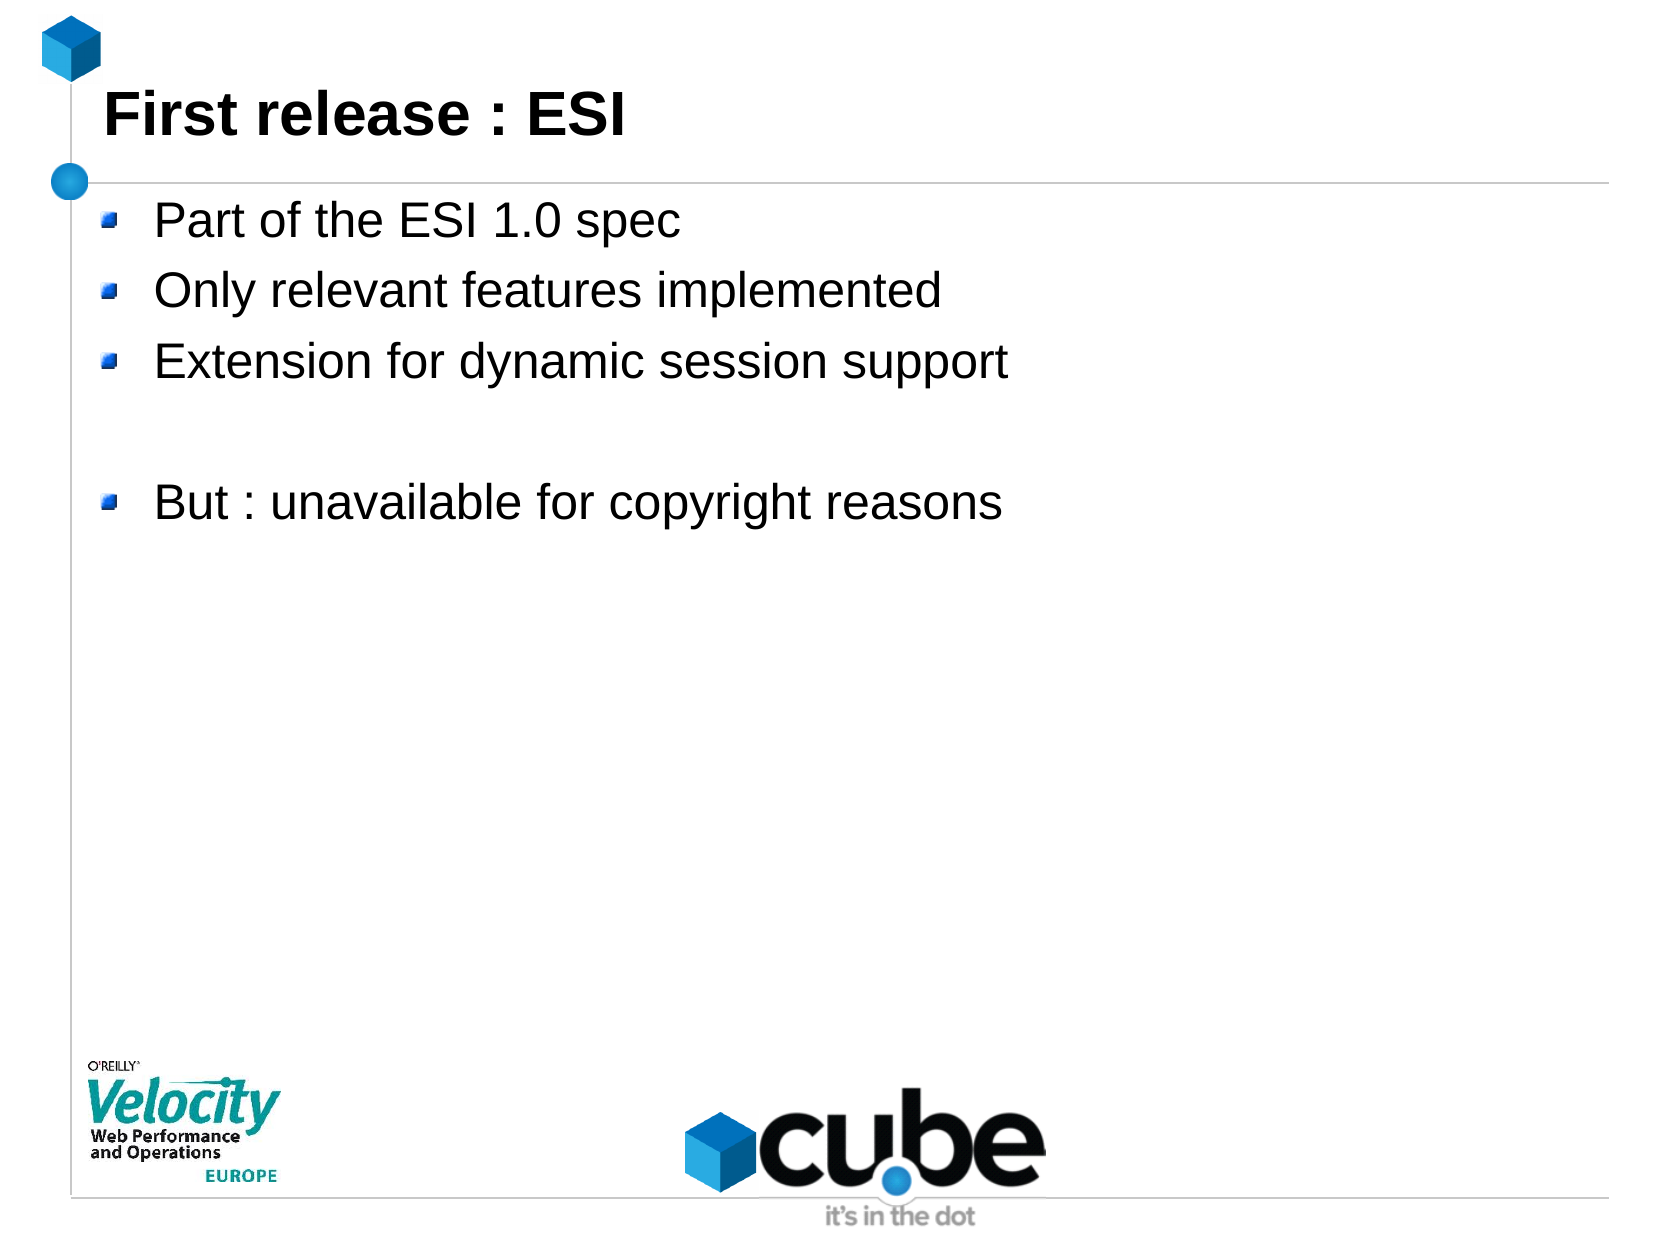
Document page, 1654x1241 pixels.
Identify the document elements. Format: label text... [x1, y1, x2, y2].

list Part of the ESI 1.0 spec Only relevant features implemented Extension for dynamic session support But : unavailable for copyright reasons [82, 191, 1571, 1011]
picture [88, 1061, 281, 1182]
title First release : ESI [103, 49, 1551, 178]
